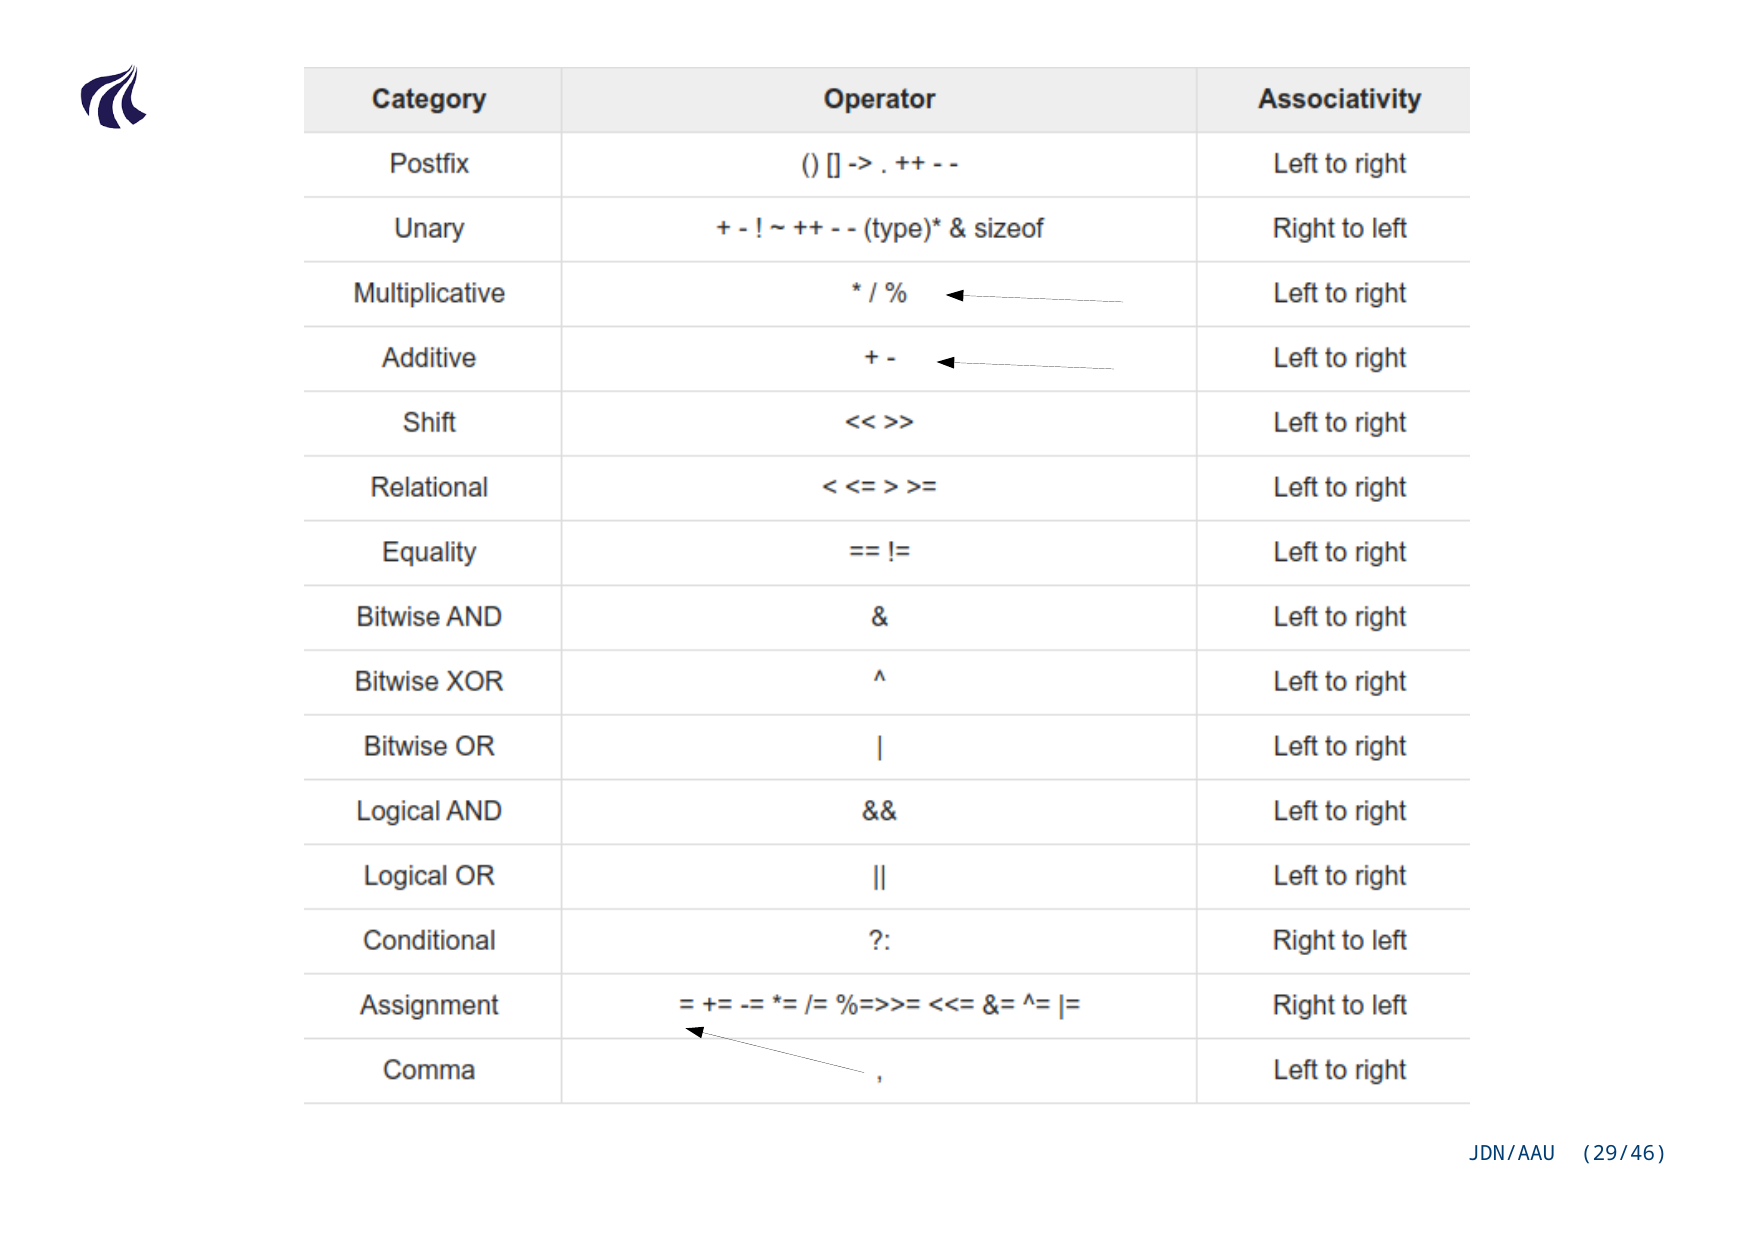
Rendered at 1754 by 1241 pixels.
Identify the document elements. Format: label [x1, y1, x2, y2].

picture [304, 67, 1470, 1116]
picture [76, 60, 151, 131]
